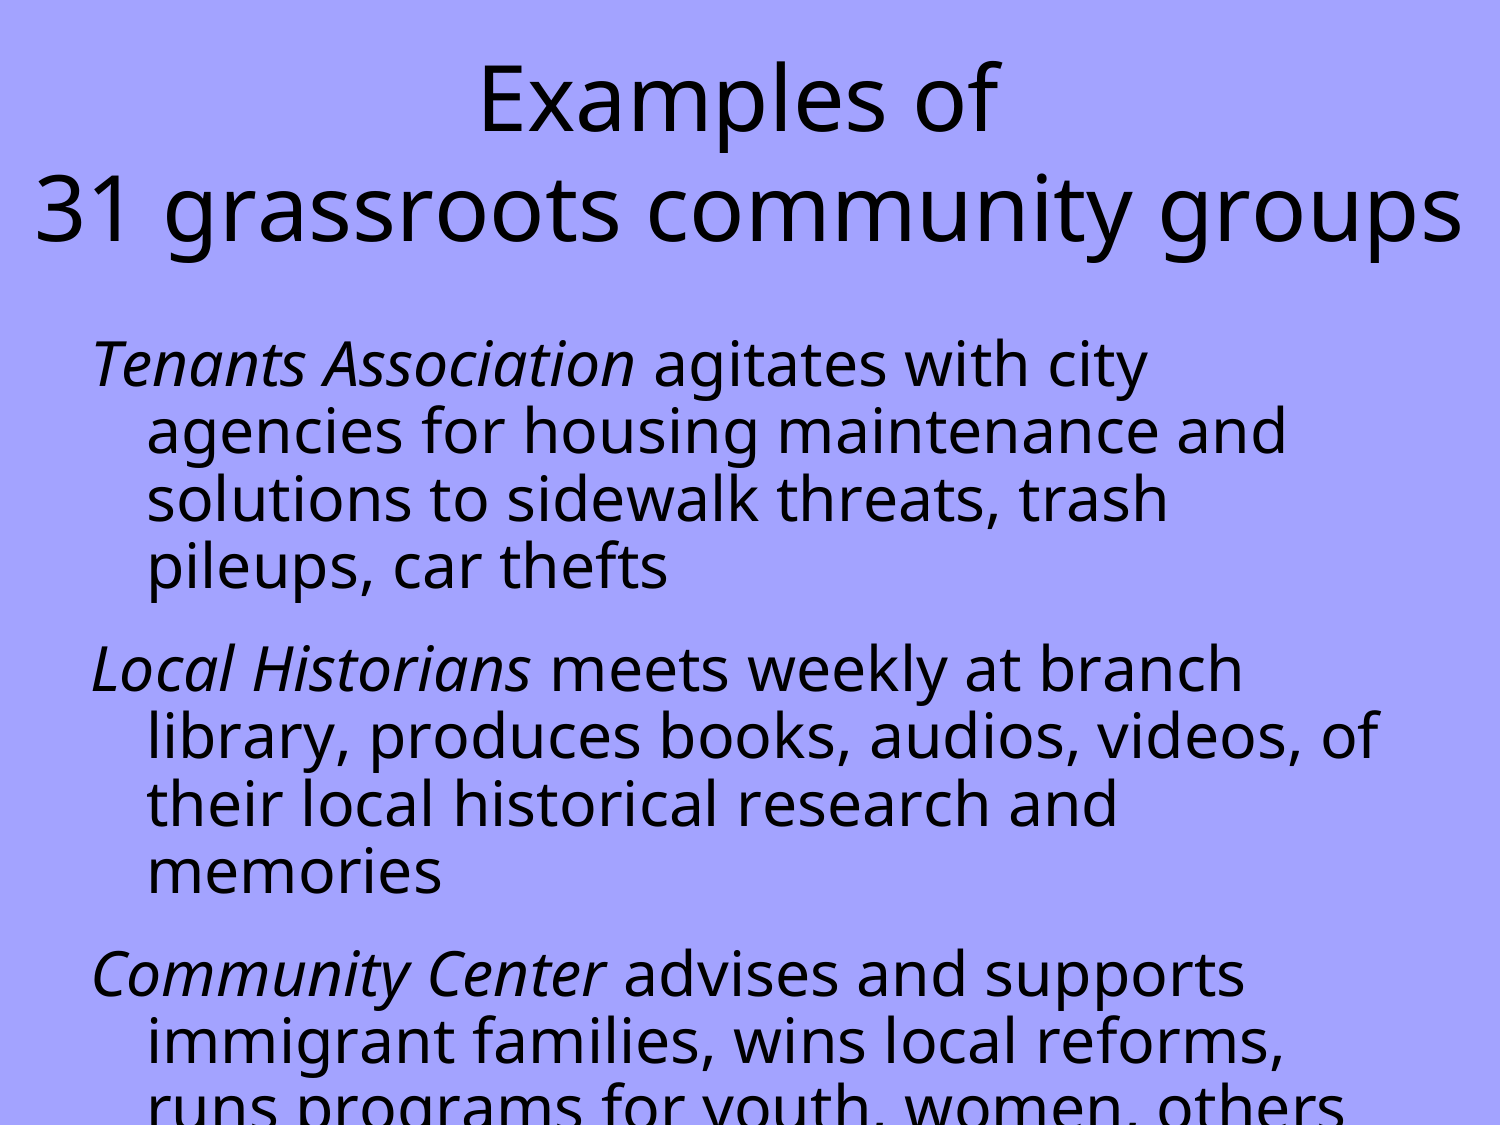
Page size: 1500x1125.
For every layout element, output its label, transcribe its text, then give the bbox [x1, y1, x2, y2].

list Tenants Association agitates with city agencies for housing maintenance and solutions to sidewalk threats, trash pileups, car thefts Local Historians meets weekly at branch library, produces books, audios, videos, of their local historical research and memories Community Center advises and supports immigrant families, wins local reforms, runs programs for youth, women, others [75, 324, 1426, 1125]
title Examples of 31 grassroots community groups [0, 0, 1500, 301]
